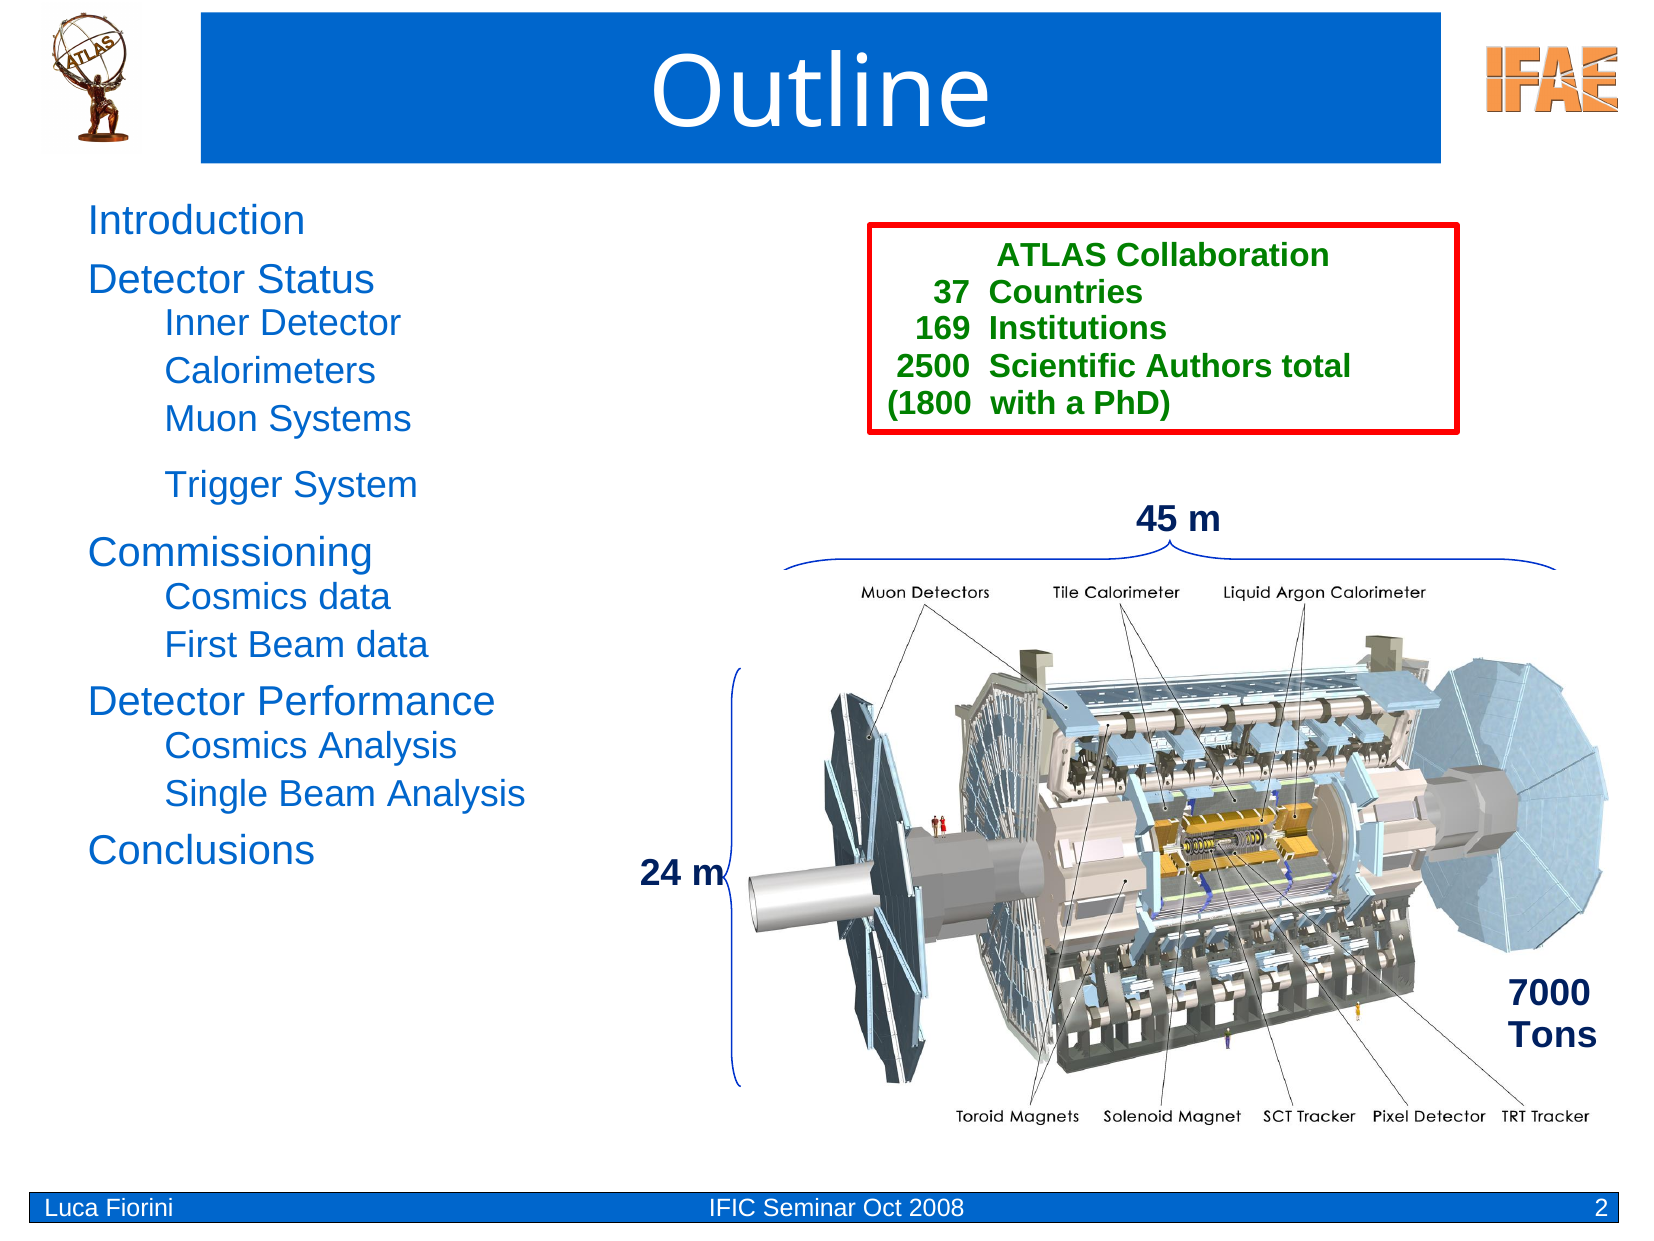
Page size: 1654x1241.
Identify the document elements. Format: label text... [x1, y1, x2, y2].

text_box 24 m [624, 844, 740, 902]
picture [741, 570, 1617, 1140]
text_box 45 m [1121, 489, 1237, 548]
text_box ATLAS Collaboration 37 Countries 169 Institutions 2500 Scientific Authors total (1800 with a PhD) [869, 225, 1458, 432]
text_box 7000 Tons [1493, 964, 1625, 1064]
list Introduction Detector Status Inner Detector Calorimeters Muon Systems Trigger System Commissioning Cosmics data First Beam data Detector Performance Cosmics Analysis Single Beam Analysis Conclusions [789, 548, 1551, 570]
text_box Luca Fiorini IFIC Seminar Oct 2008 2 [29, 1192, 1619, 1223]
text_box Outline [200, 12, 1441, 148]
picture [1486, 46, 1618, 112]
list Introduction Detector Status Inner Detector Calorimeters Muon Systems Trigger System Commissioning Cosmics data First Beam data Detector Performance Cosmics Analysis Single Beam Analysis Conclusions [55, 188, 1565, 1158]
picture [41, 2, 142, 154]
